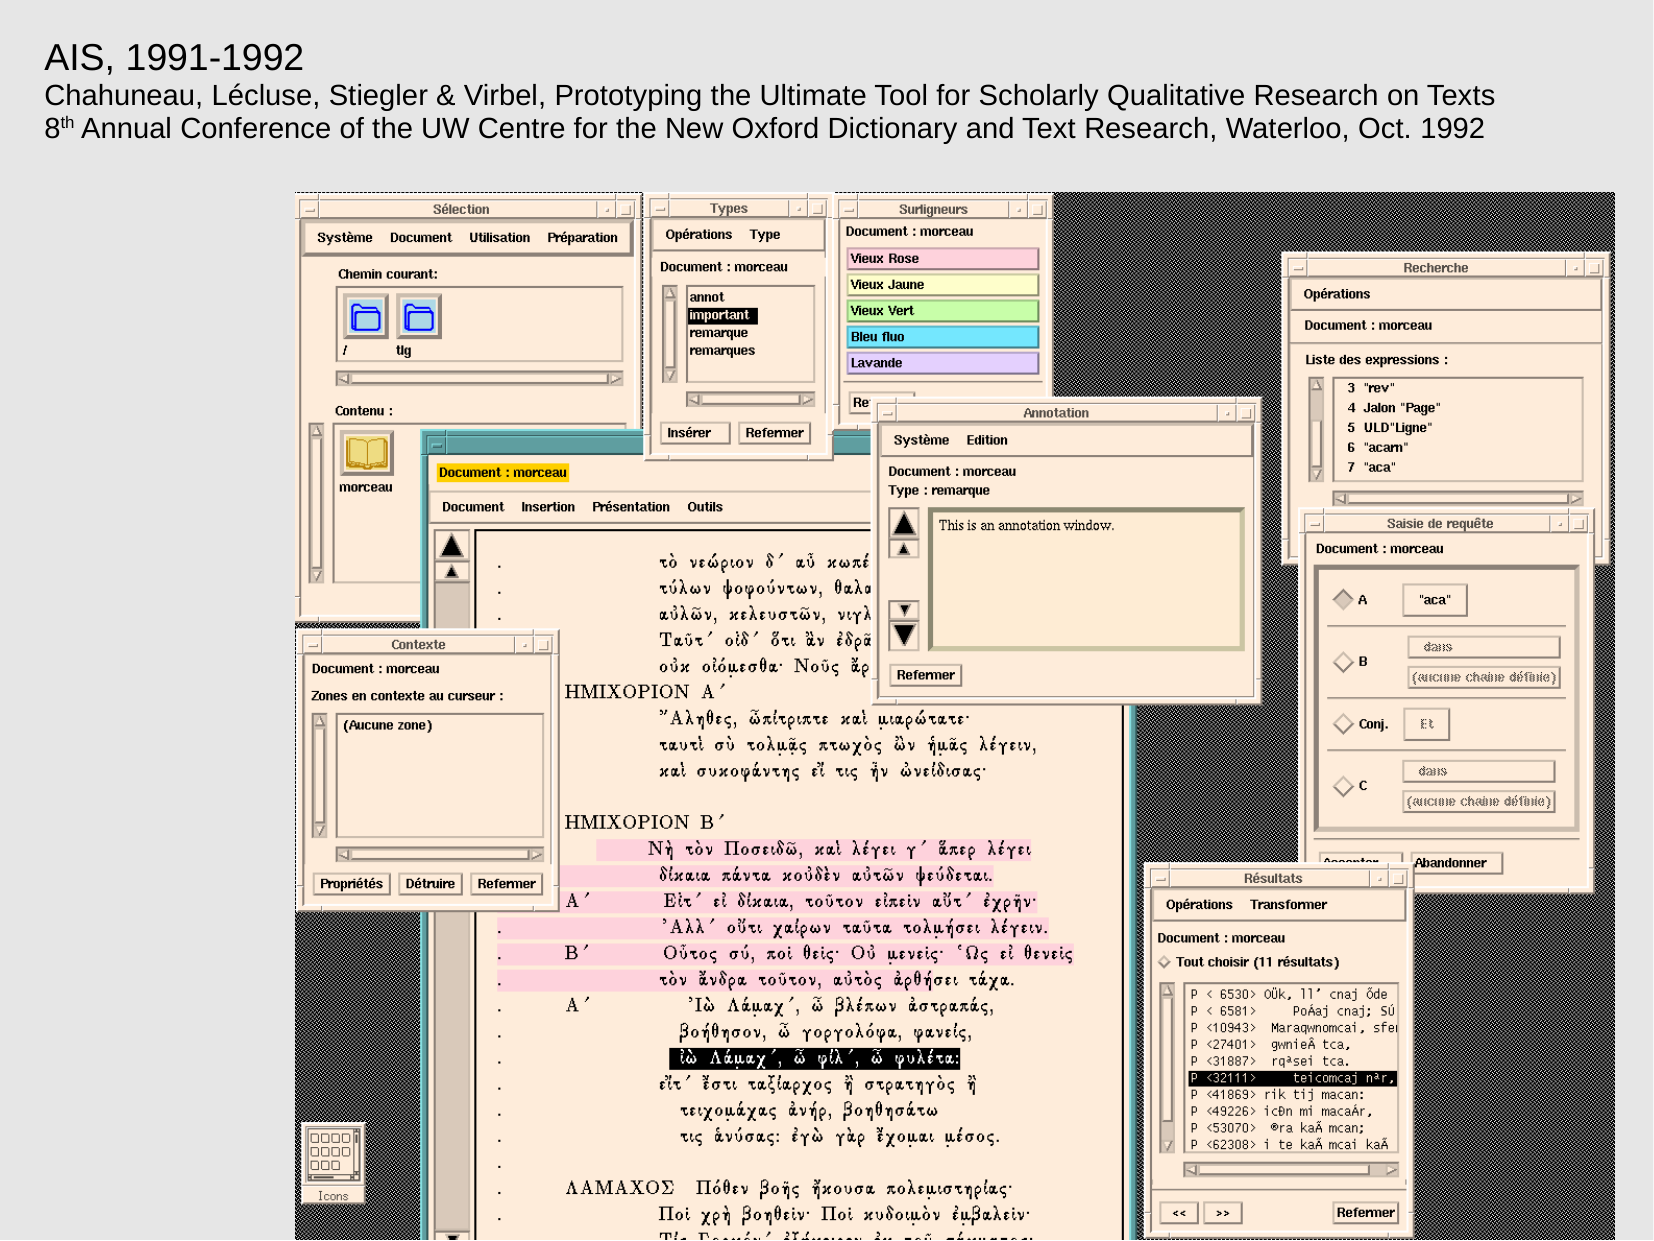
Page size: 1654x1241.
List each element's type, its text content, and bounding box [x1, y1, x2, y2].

text_box AIS, 1991-1992 Chahuneau, Lécluse, Stiegler & Virbel, Prototyping the Ultimate Tool for Scholarly Qualitative Research on Texts 8th Annual Conference of the UW Centre for the New Oxford Dictionary and Text Research, Waterloo, Oct. 1992 [29, 29, 1512, 153]
picture [295, 192, 1615, 1240]
